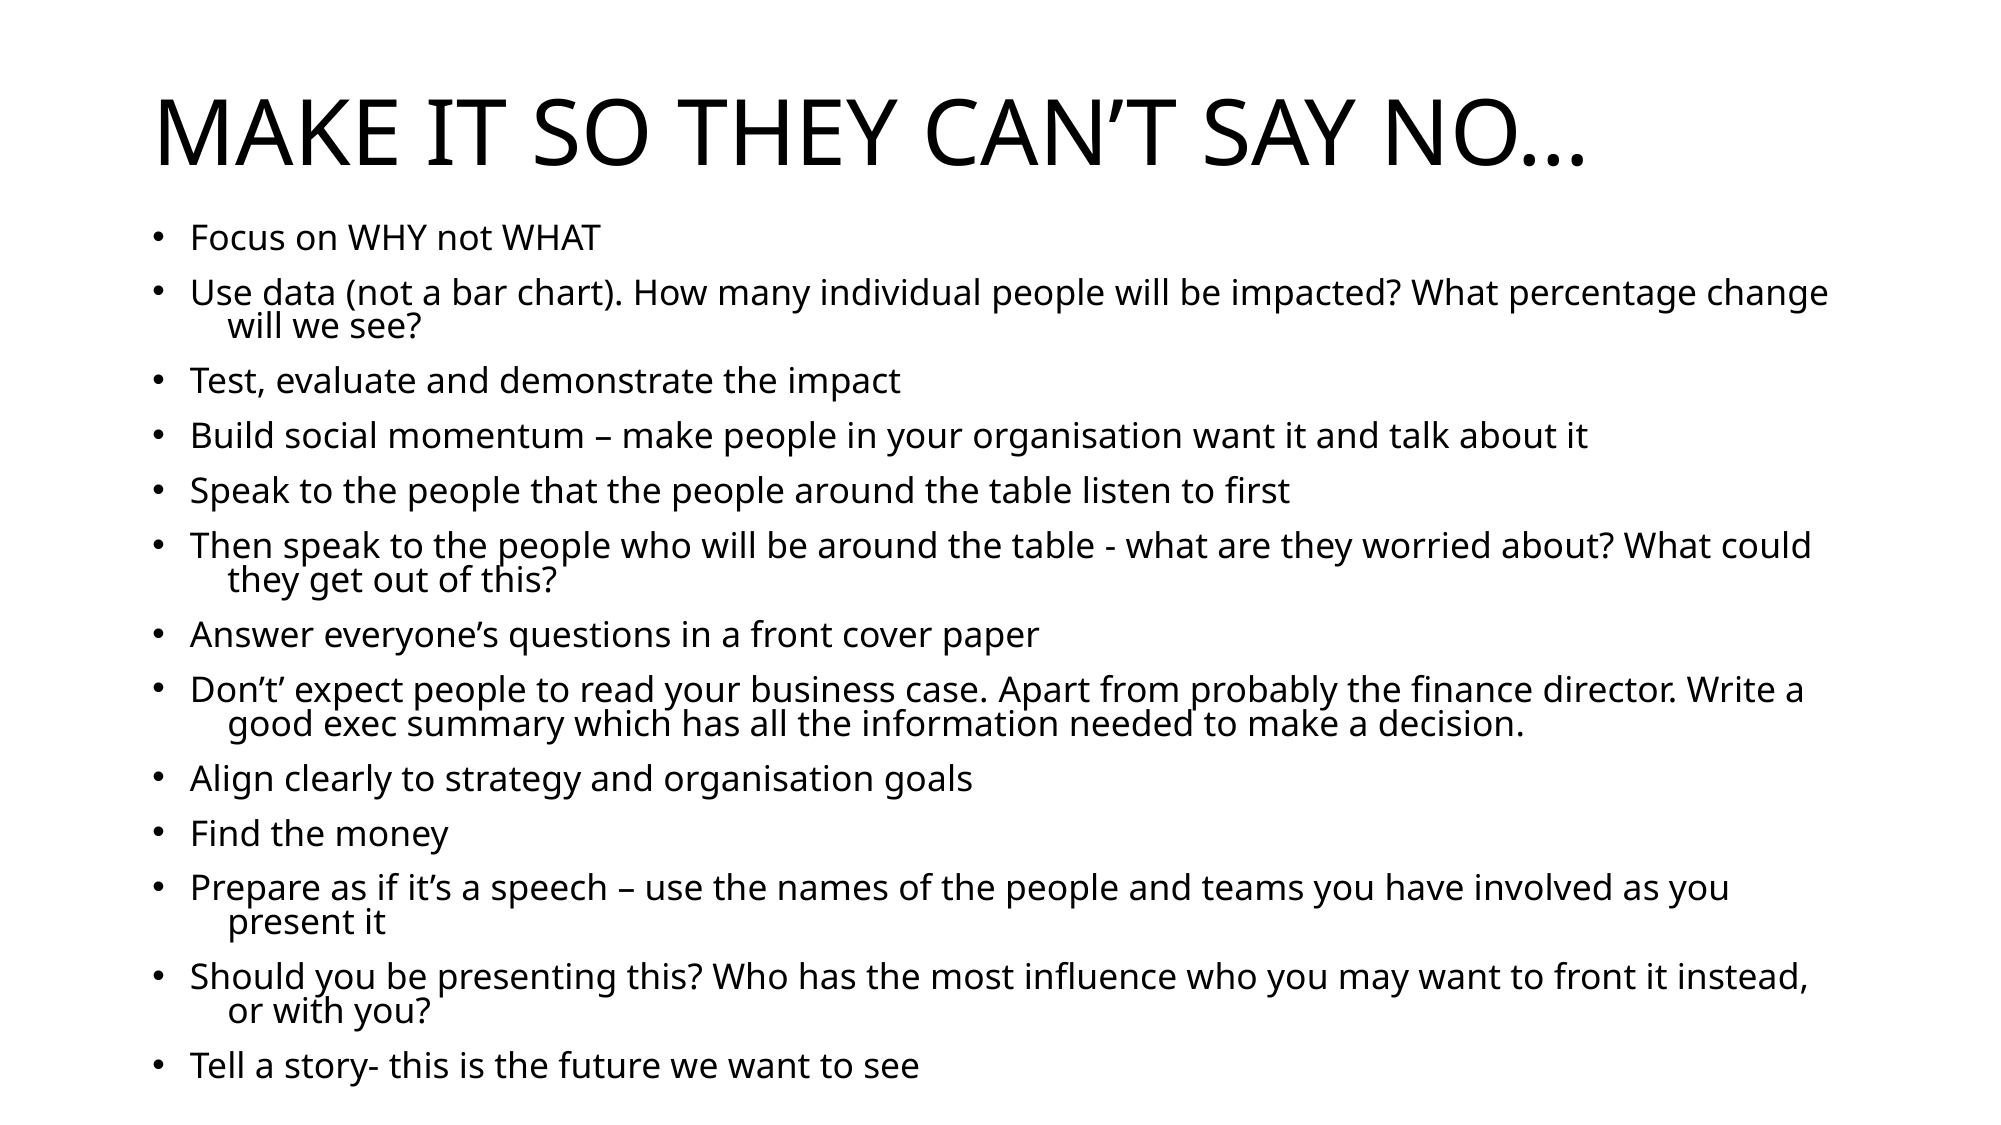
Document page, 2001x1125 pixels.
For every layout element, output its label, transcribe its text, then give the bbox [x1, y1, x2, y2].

title MAKE IT SO THEY CAN’T SAY NO… [137, 26, 1863, 215]
list Focus on WHY not WHAT Use data (not a bar chart). How many individual people will be impacted? What percentage change will we see? Test, evaluate and demonstrate the impact Build social momentum – make people in your organisation want it and talk about it Speak to the people that the people around the table listen to first Then speak to the people who will be around the table - what are they worried about? What could they get out of this? Answer everyone’s questions in a front cover paper Don’t’ expect people to read your business case. Apart from probably the finance director. Write a good exec summary which has all the information needed to make a decision. Align clearly to strategy and organisation goals Find the money Prepare as if it’s a speech – use the names of the people and teams you have involved as you present it Should you be presenting this? Who has the most influence who you may want to front it instead, or with you? Tell a story- this is the future we want to see [137, 215, 1863, 1111]
